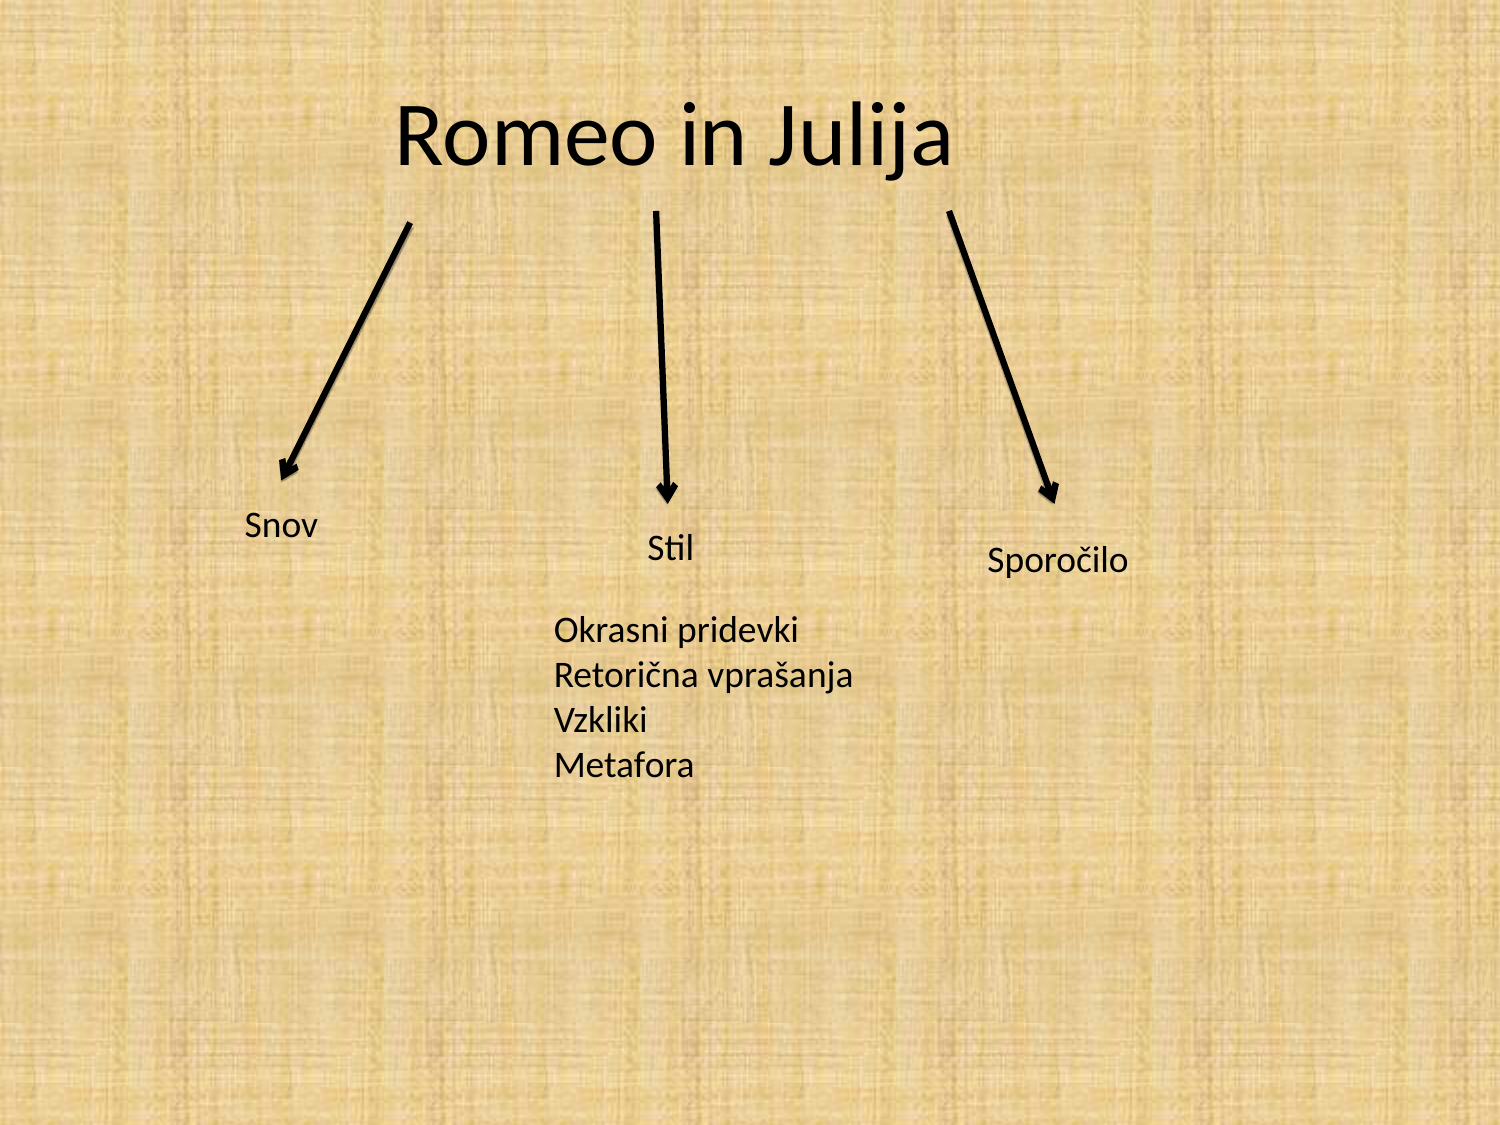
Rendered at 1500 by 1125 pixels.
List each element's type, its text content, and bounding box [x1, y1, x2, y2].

text_box Sporočilo [972, 527, 1336, 588]
picture [0, 0, 1500, 1125]
text_box Okrasni pridevki Retorična vprašanja Vzkliki Metafora [538, 597, 914, 793]
picture [660, 223, 1043, 492]
text_box Stil [632, 515, 926, 576]
text_box Snov [93, 492, 1442, 552]
title Romeo in Julija [0, 35, 1350, 223]
